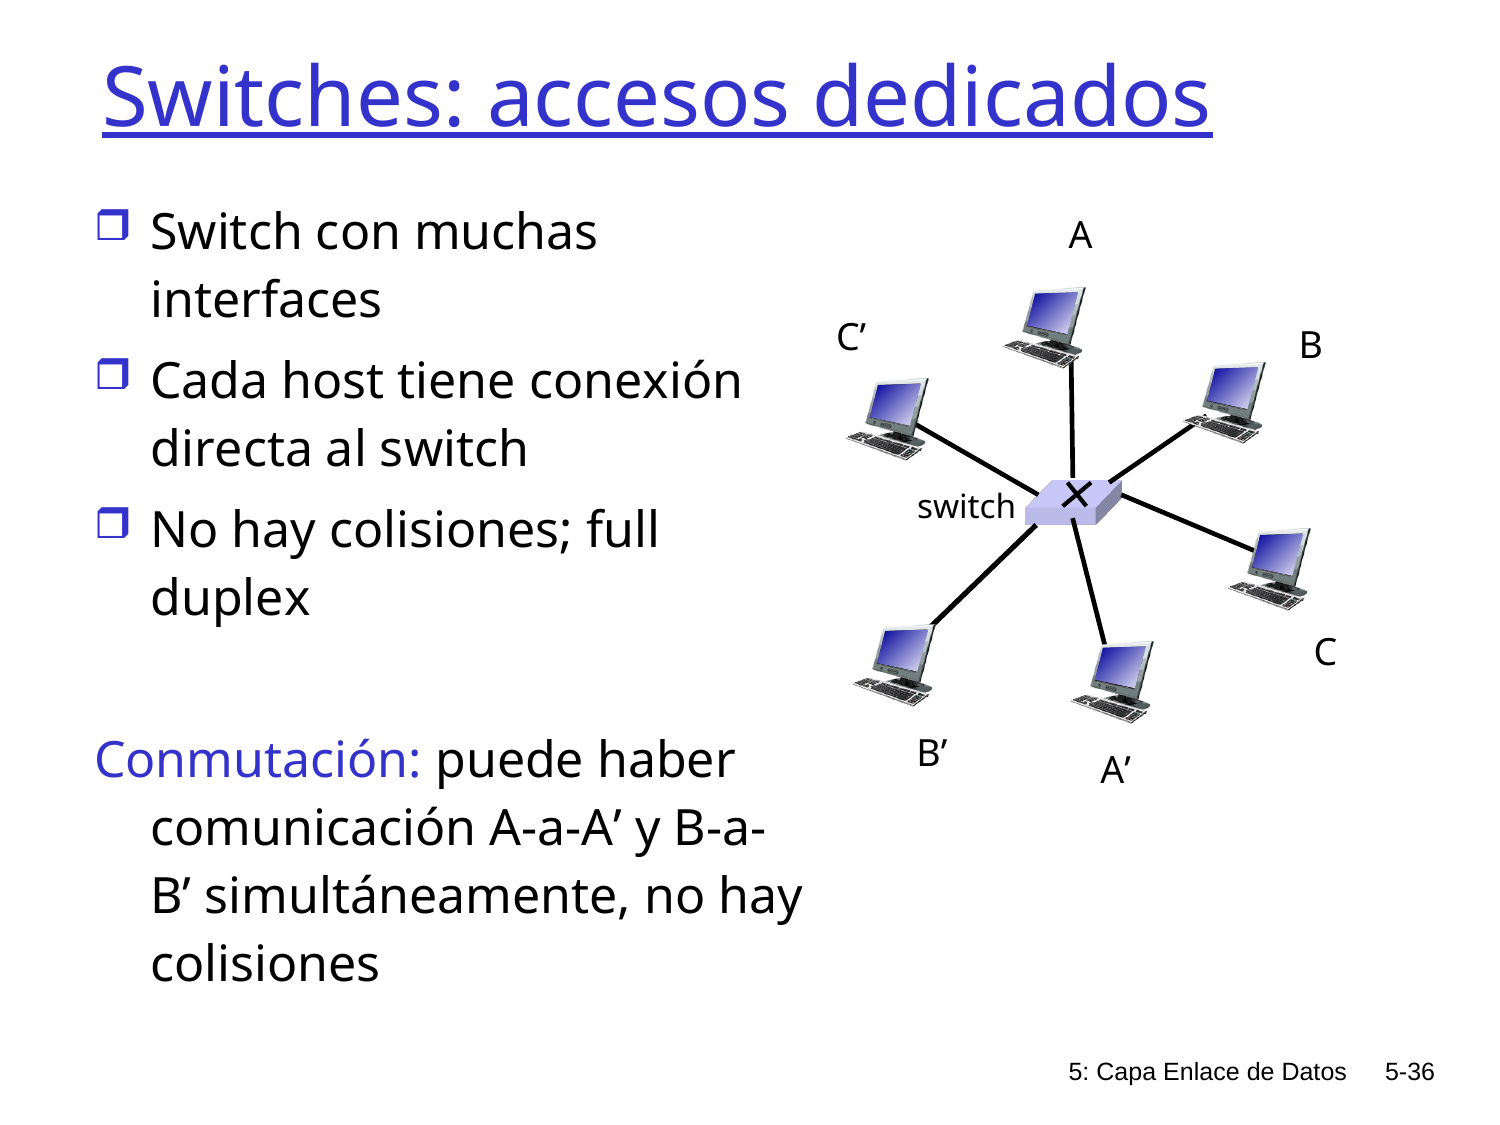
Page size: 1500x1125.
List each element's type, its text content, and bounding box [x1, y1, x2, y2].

picture [1050, 637, 1156, 730]
picture [1207, 524, 1313, 617]
text_box [877, 629, 929, 672]
text_box [1094, 646, 1147, 689]
text_box switch [902, 477, 1032, 534]
text_box switch [1014, 477, 1032, 487]
text_box [1032, 480, 1121, 525]
picture [982, 283, 1088, 376]
text_box A’ [1085, 738, 1146, 799]
picture [1162, 358, 1268, 451]
text_box B’ [901, 721, 963, 783]
text_box A [1053, 203, 1108, 265]
text_box B [1283, 313, 1339, 375]
title Switches: accesos dedicados [87, 0, 1363, 188]
text_box [1252, 533, 1304, 576]
text_box C’ [821, 305, 882, 366]
picture [832, 620, 938, 713]
text_box C [1298, 620, 1353, 681]
text_box [1027, 292, 1079, 335]
list Switch con muchas interfaces Cada host tiene conexión directa al switch No hay colisiones; full duplex Conmutación: puede haber comunicación A-a-A’ y B-a-B’ simultáneamente, no hay colisiones [79, 188, 819, 940]
text_box [869, 383, 922, 426]
text_box [1207, 367, 1259, 410]
picture [825, 374, 931, 467]
